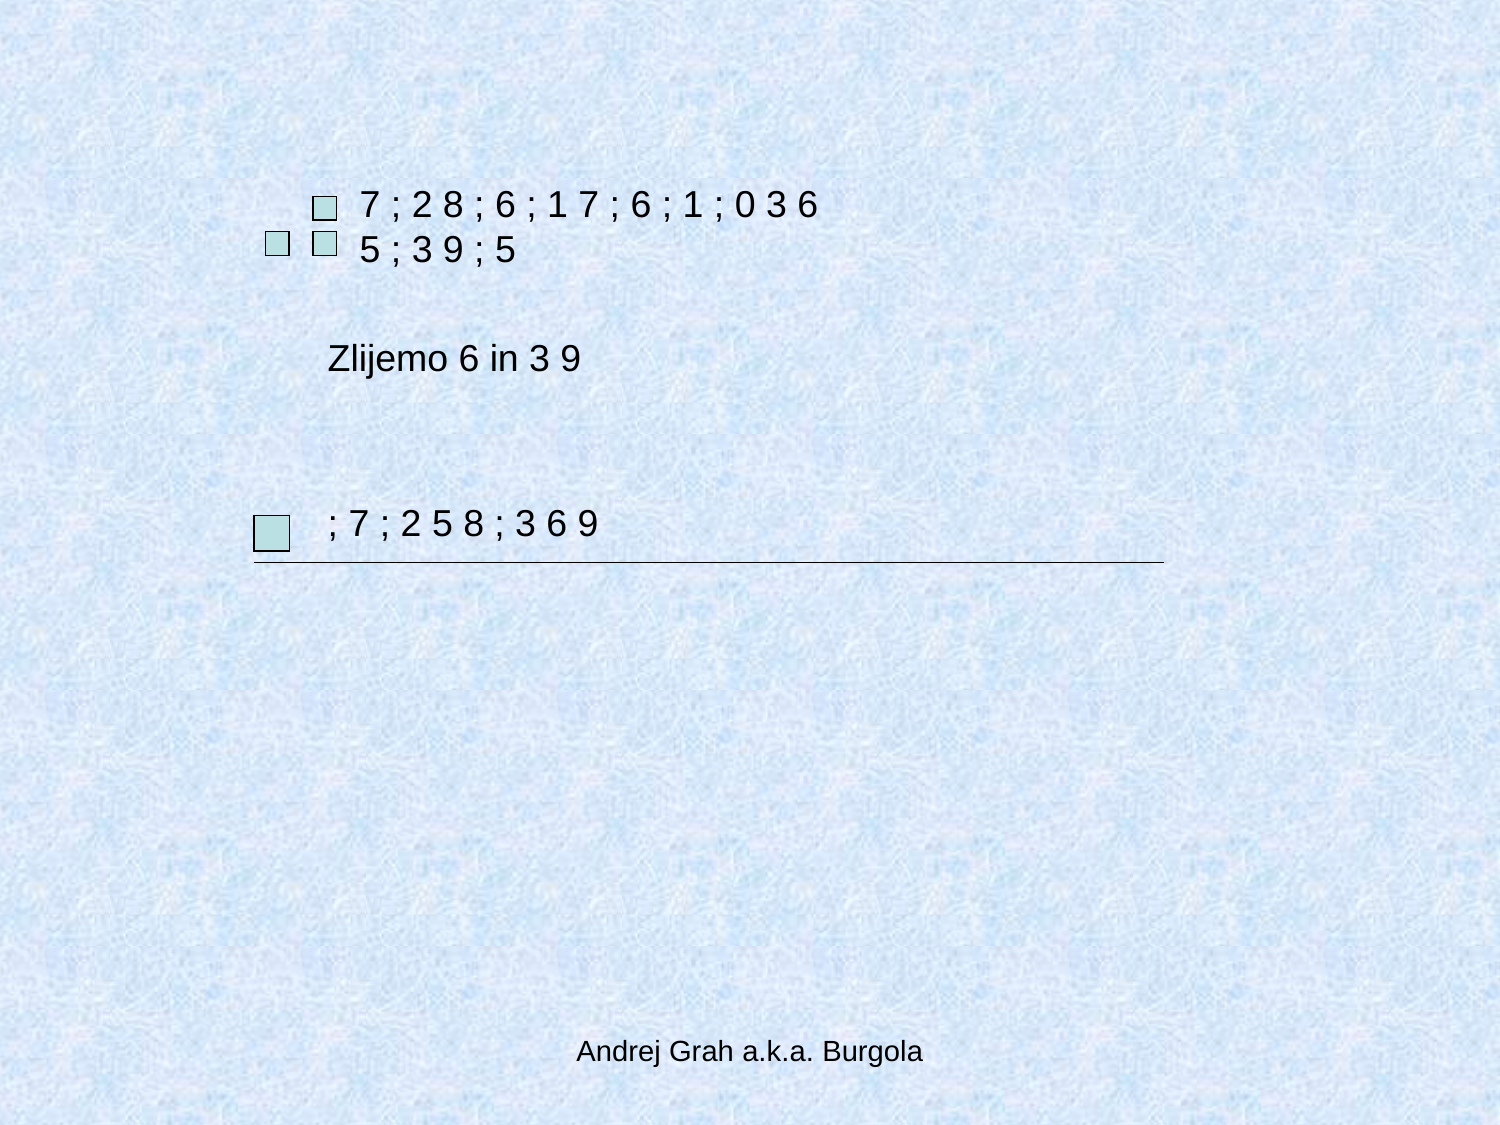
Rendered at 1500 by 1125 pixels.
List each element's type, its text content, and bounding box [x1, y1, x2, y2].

picture [0, 0, 1500, 1125]
text_box Andrej Grah a.k.a. Burgola [512, 1024, 988, 1103]
text_box ; 7 ; 2 5 8 ; 3 6 9 [312, 491, 1081, 553]
text_box [312, 196, 337, 220]
text_box [253, 515, 290, 551]
text_box 7 ; 2 8 ; 6 ; 1 7 ; 6 ; 1 ; 0 3 6 5 ; 3 9 ; 5 [194, 172, 1282, 347]
text_box Zlijemo 6 in 3 9 [312, 326, 963, 387]
text_box [312, 231, 337, 256]
text_box [265, 231, 290, 256]
